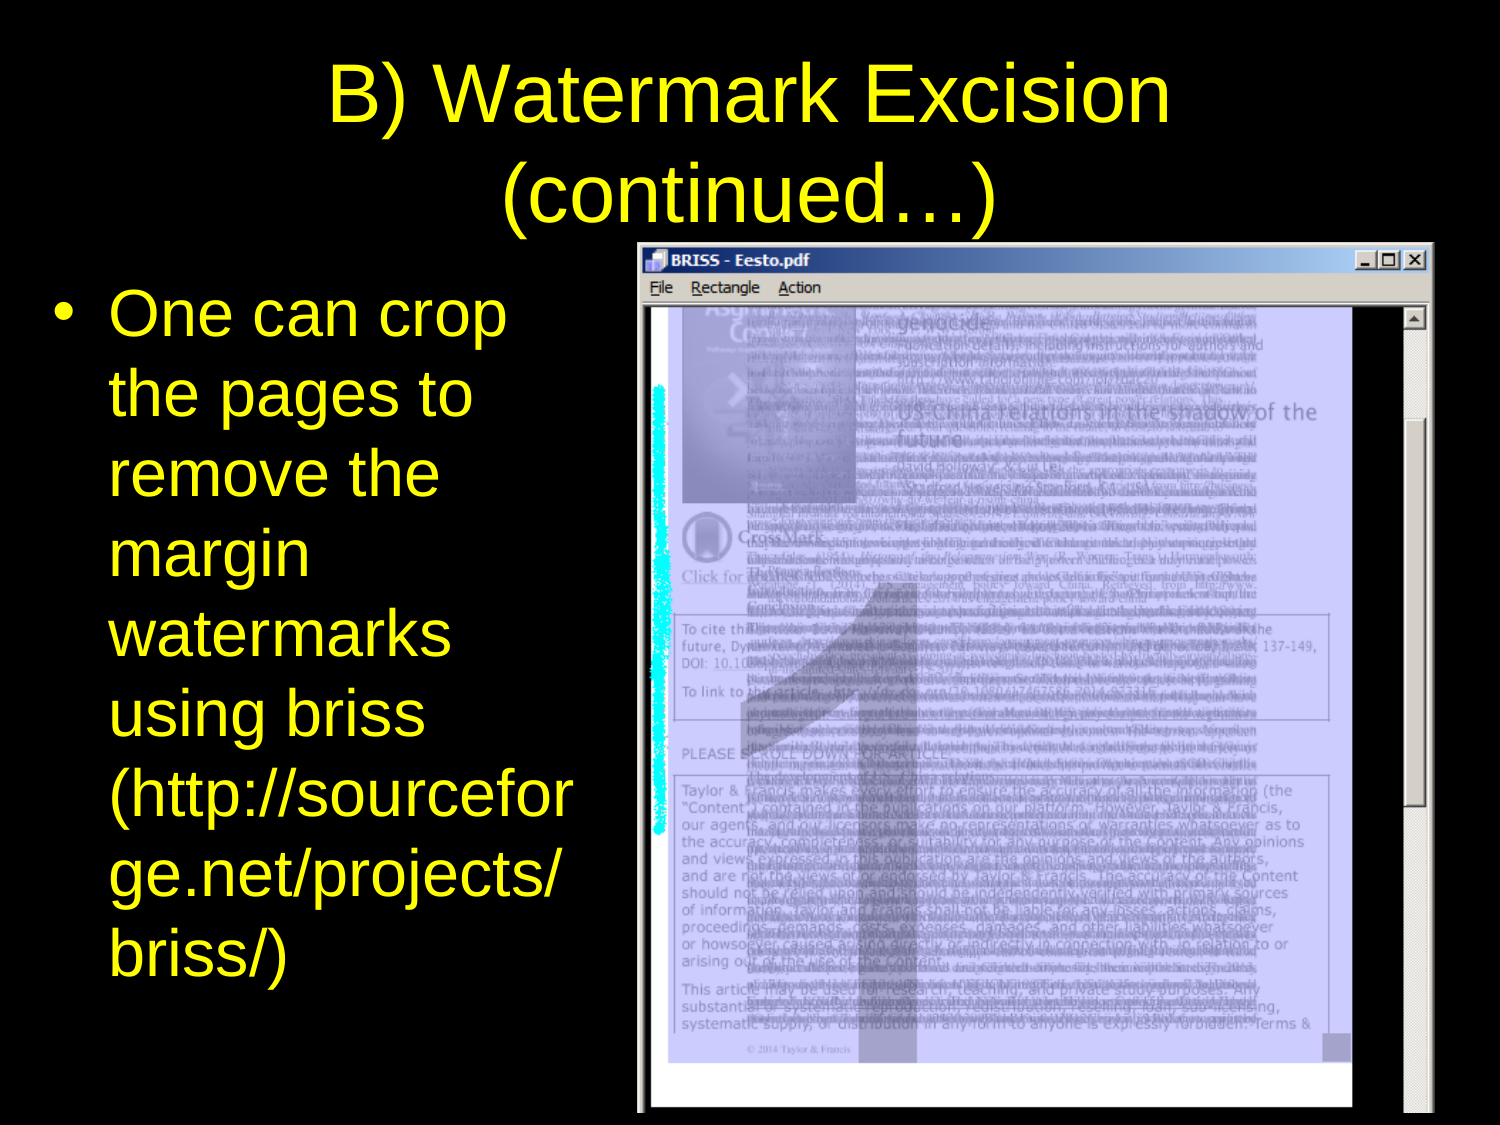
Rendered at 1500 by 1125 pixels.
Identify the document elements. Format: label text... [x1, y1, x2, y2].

picture [637, 242, 1435, 1113]
list One can crop the pages to remove the margin watermarks using briss (http://sourceforge.net/projects/briss/) [37, 262, 600, 1006]
title B) Watermark Excision (continued…) [75, 31, 1426, 247]
